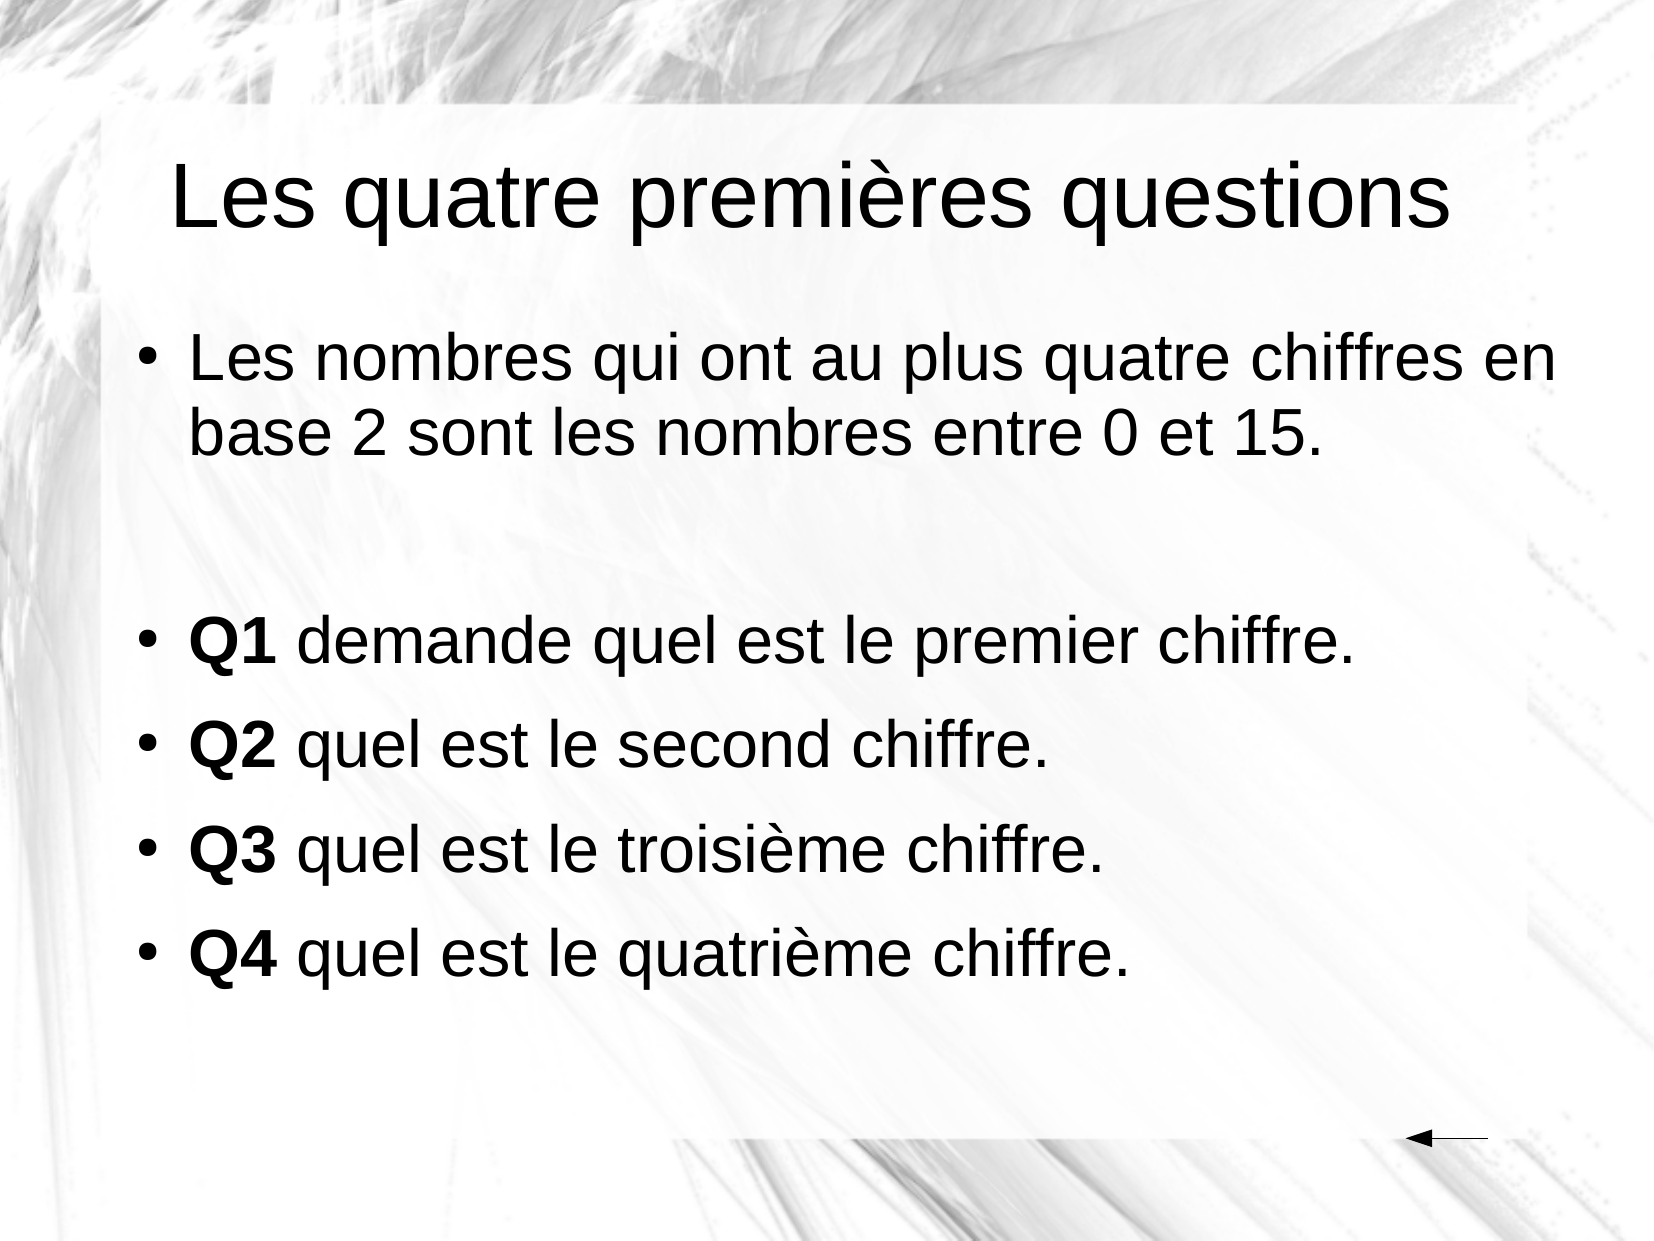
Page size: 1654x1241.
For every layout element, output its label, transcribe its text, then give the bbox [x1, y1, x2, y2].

picture [0, 0, 1654, 1241]
list Les nombres qui ont au plus quatre chiffres en base 2 sont les nombres entre 0 et 15. Q1 demande quel est le premier chiffre. Q2 quel est le second chiffre. Q3 quel est le troisième chiffre. Q4 quel est le quatrième chiffre. [118, 319, 1571, 1139]
title Les quatre premières questions [118, 112, 1506, 281]
